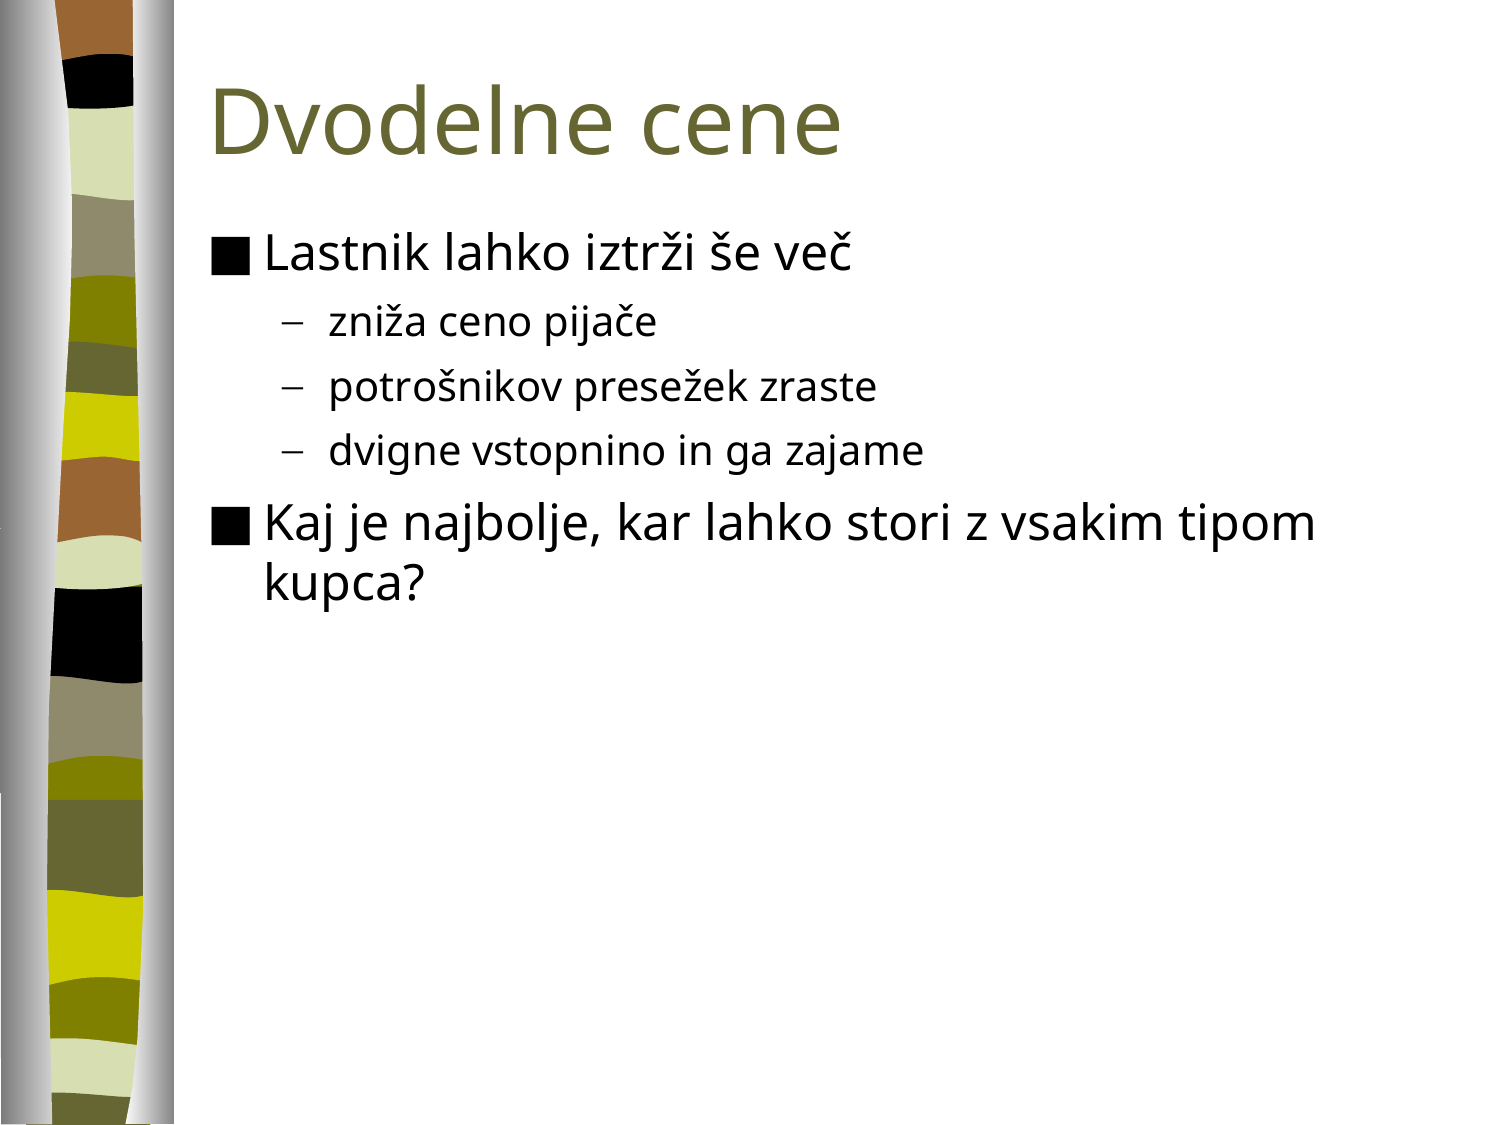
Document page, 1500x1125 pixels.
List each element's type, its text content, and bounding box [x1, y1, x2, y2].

title Dvodelne cene [192, 0, 1468, 236]
list Lastnik lahko iztrži še več zniža ceno pijače potrošnikov presežek zraste dvigne vstopnino in ga zajame Kaj je najbolje, kar lahko stori z vsakim tipom kupca? [192, 236, 1468, 1000]
